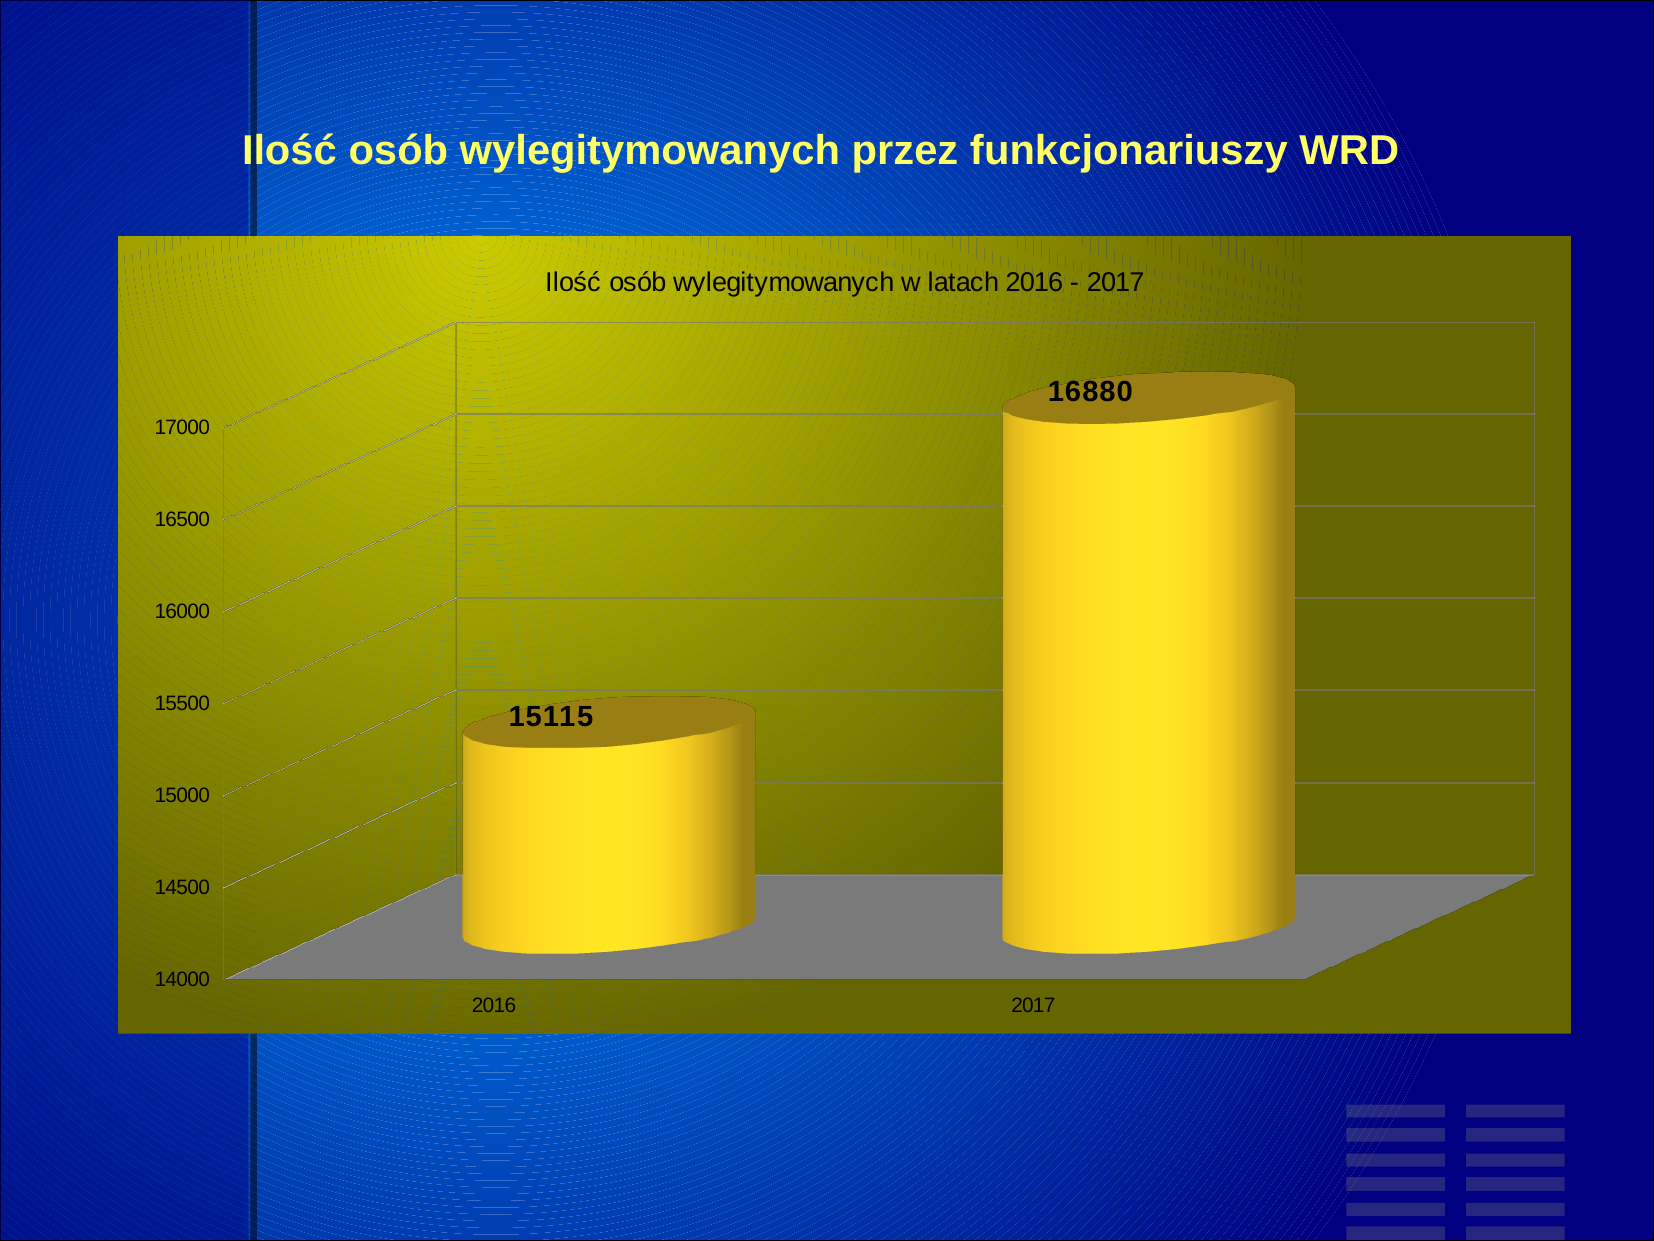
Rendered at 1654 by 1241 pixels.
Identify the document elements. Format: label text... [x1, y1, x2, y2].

title Ilość osób wylegitymowanych przez funkcjonariuszy WRD [82, 47, 1571, 253]
chart [118, 236, 1571, 1034]
